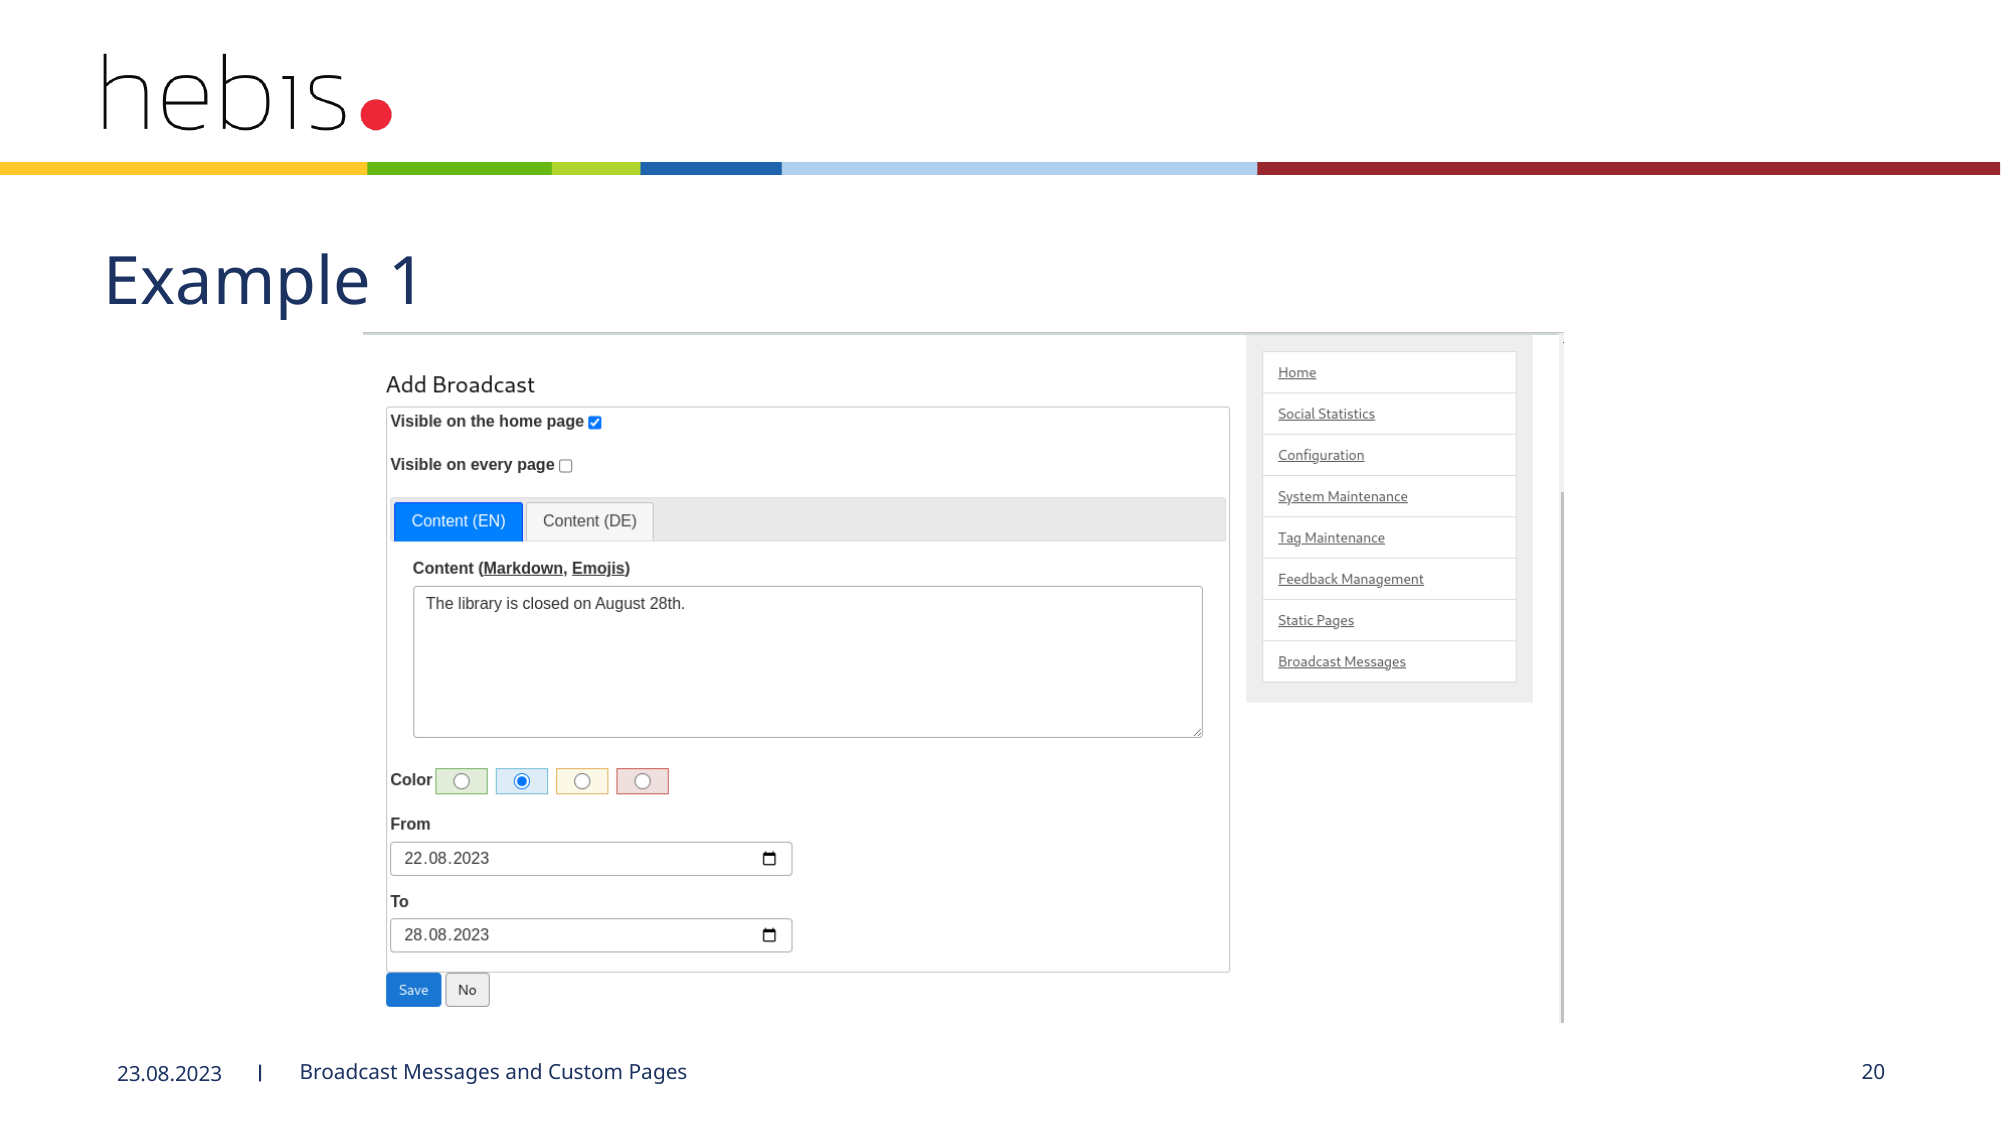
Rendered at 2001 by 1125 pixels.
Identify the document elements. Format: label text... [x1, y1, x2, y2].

slide_number 23.08.2023 [102, 1042, 271, 1103]
list Example 1 [97, 242, 1581, 313]
picture [0, 0, 2001, 248]
picture [363, 332, 1564, 1023]
